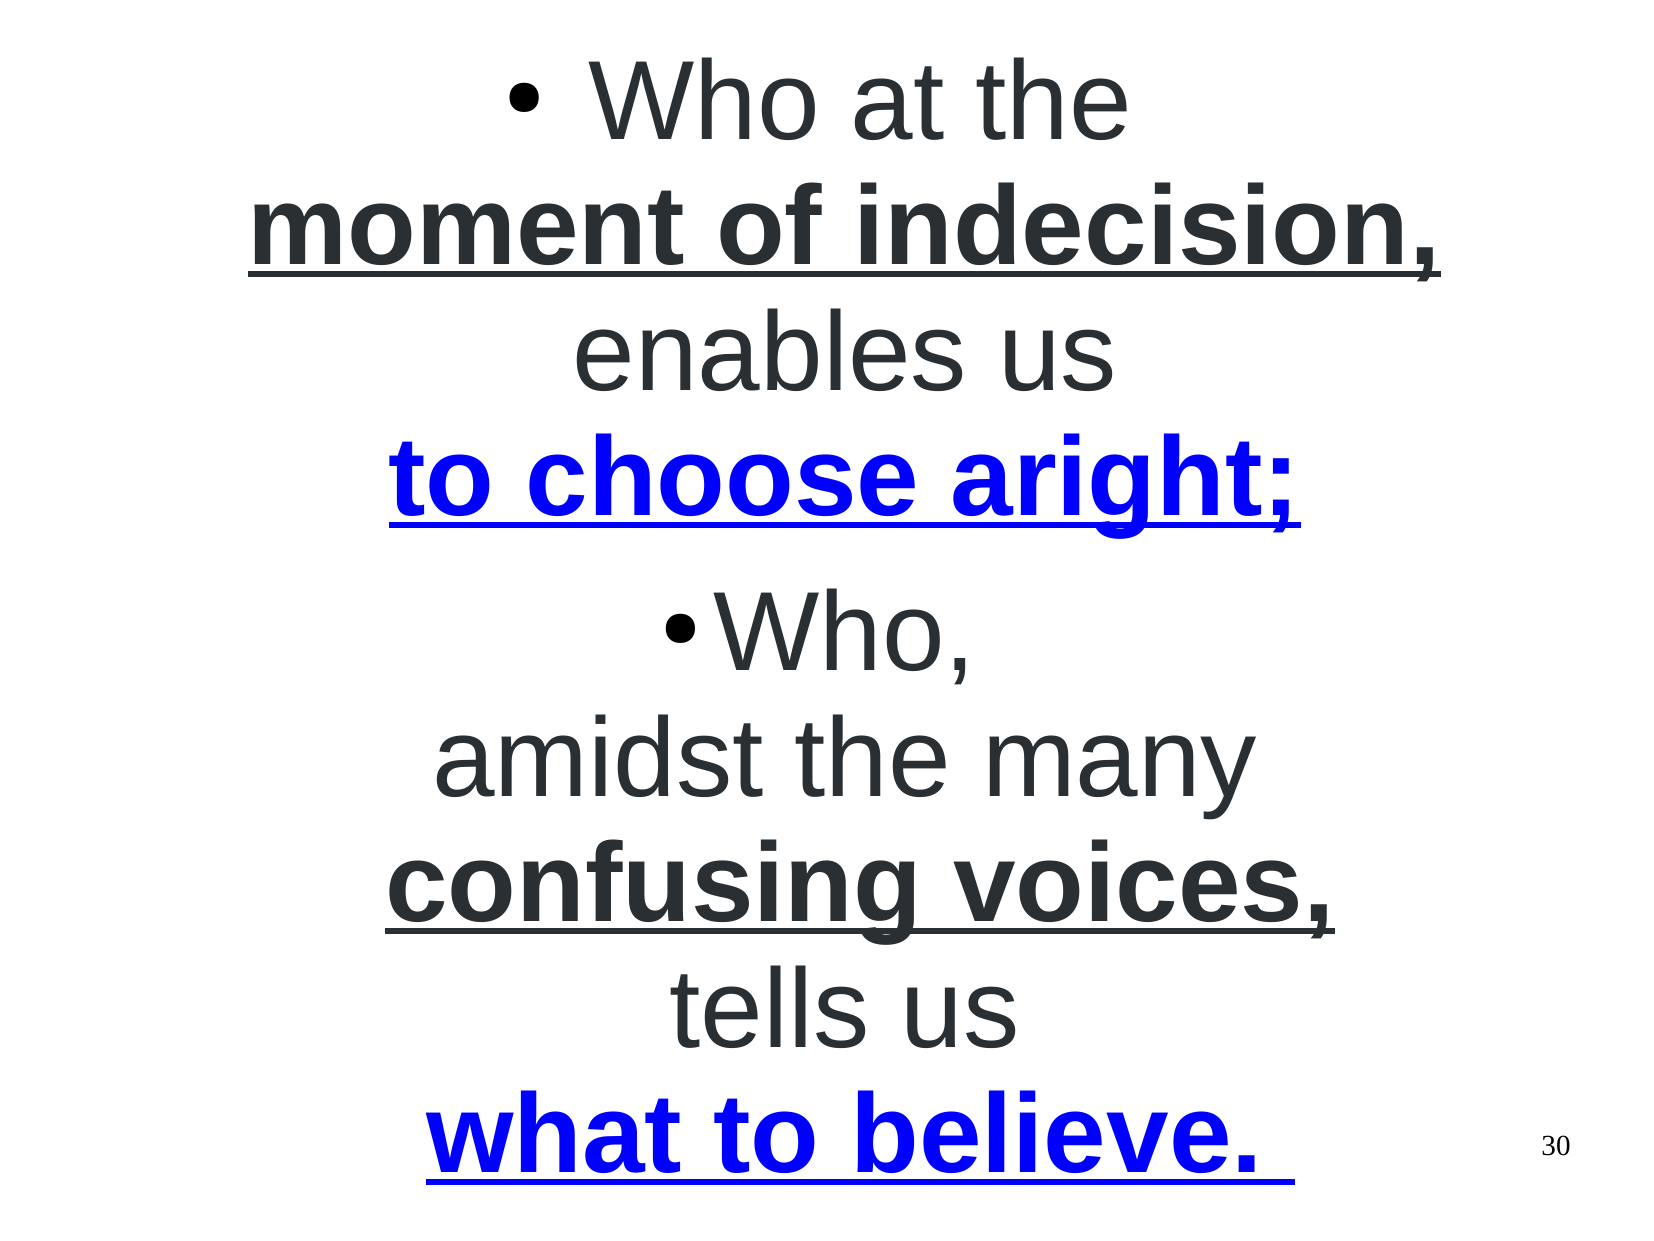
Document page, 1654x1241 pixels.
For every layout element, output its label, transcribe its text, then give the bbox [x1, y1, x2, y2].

list Who at the moment of indecision, enables us to choose aright; Who, amidst the many confusing voices, tells us what to believe. [37, 37, 1613, 1201]
